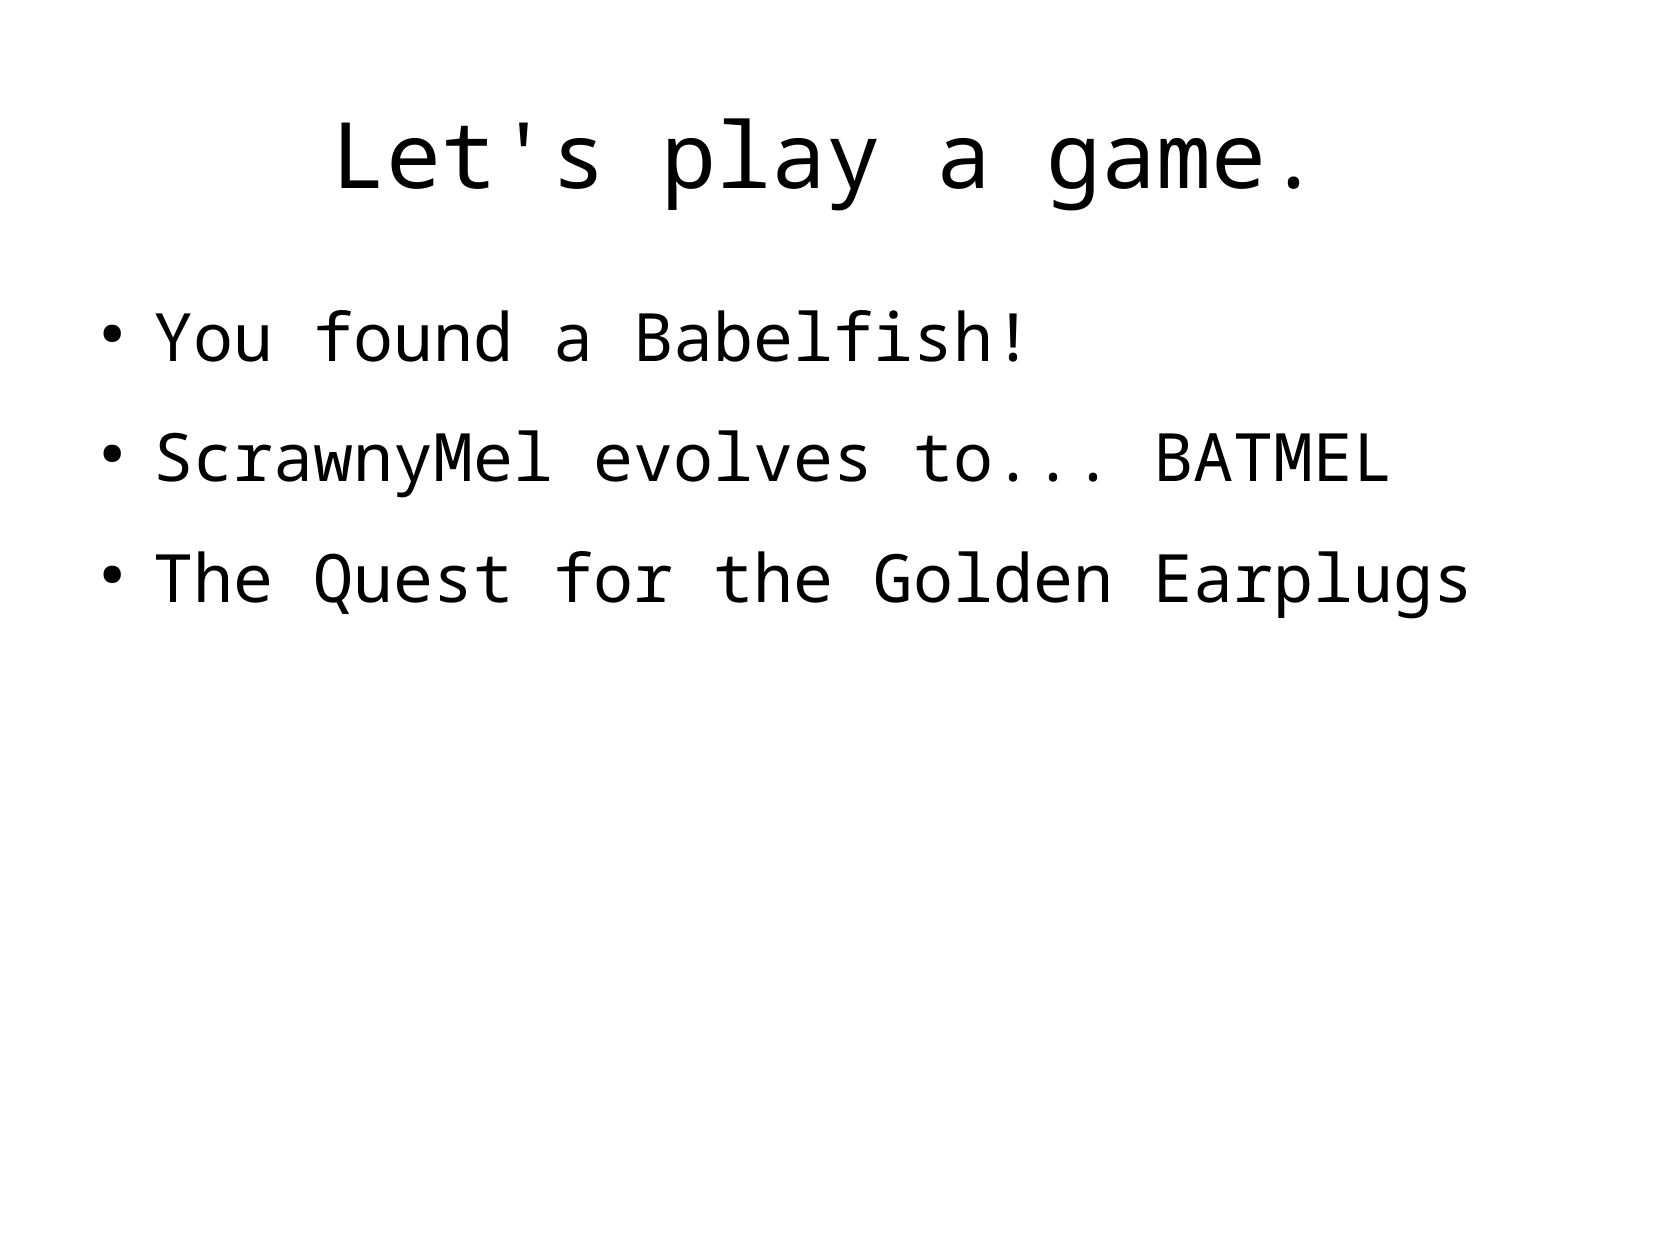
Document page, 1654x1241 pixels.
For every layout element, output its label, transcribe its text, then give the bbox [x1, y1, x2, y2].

list You found a Babelfish! ScrawnyMel evolves to... BATMEL The Quest for the Golden Earplugs [82, 290, 1571, 1109]
title Let's play a game. [82, 49, 1571, 257]
